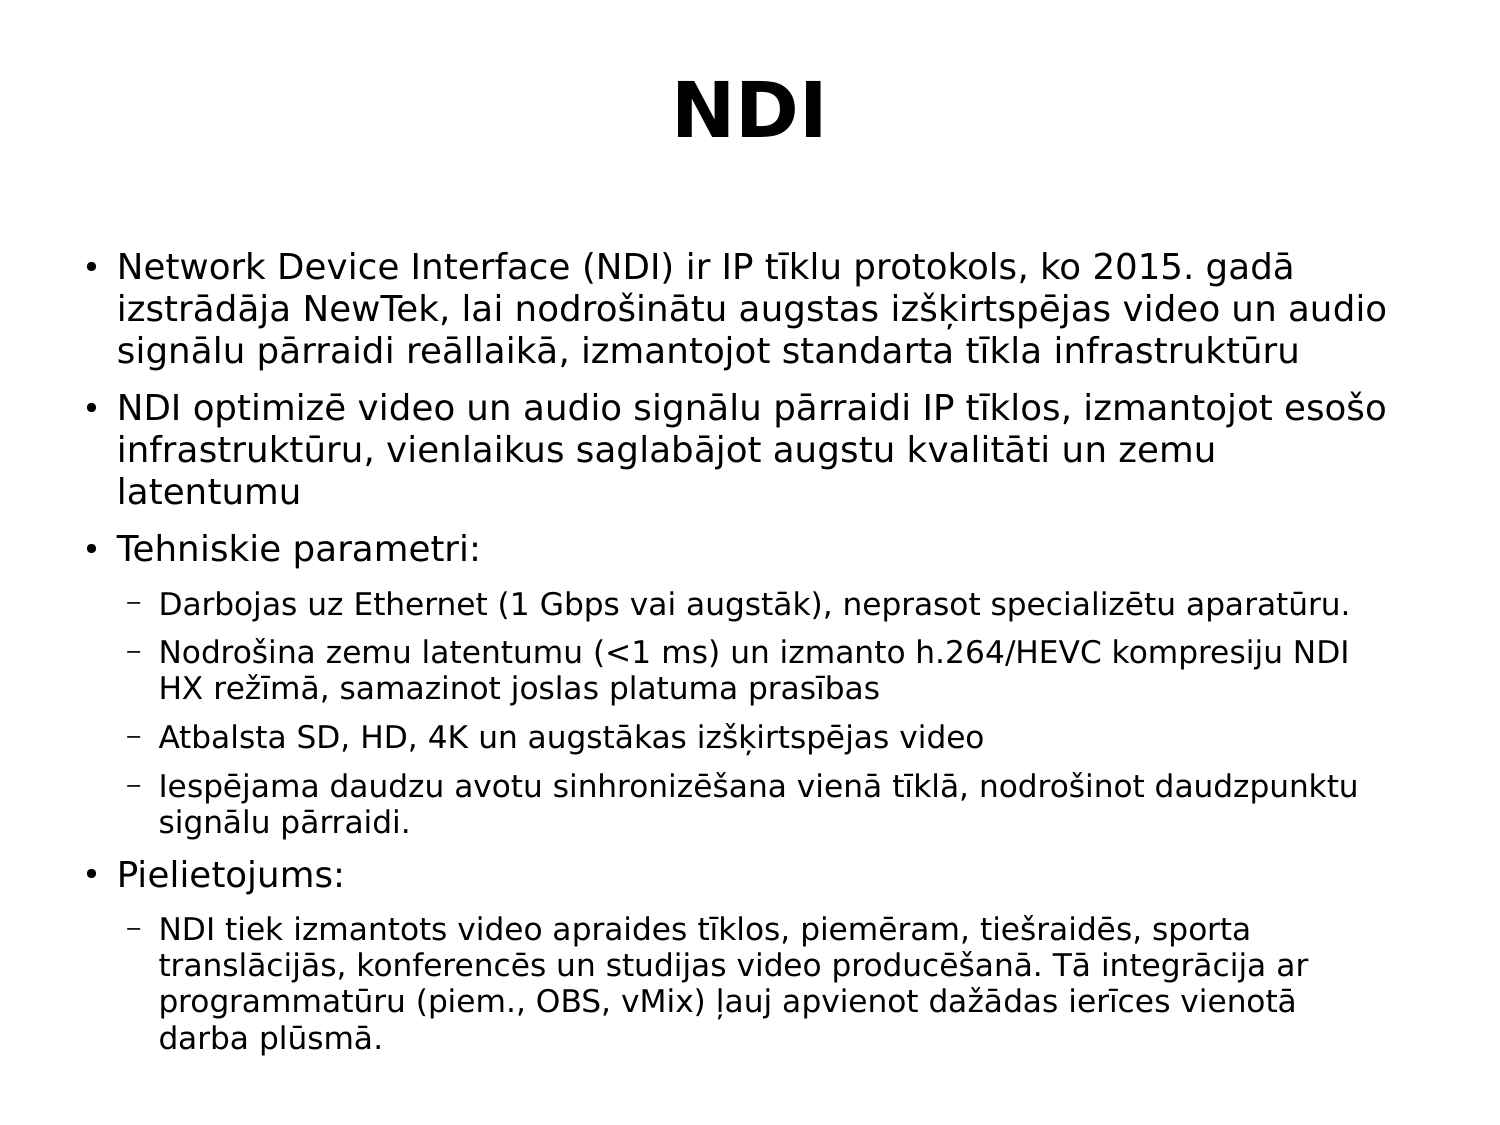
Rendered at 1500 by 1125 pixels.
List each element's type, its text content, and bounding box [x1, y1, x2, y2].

list Network Device Interface (NDI) ir IP tīklu protokols, ko 2015. gadā izstrādāja NewTek, lai nodrošinātu augstas izšķirtspējas video un audio signālu pārraidi reāllaikā, izmantojot standarta tīkla infrastruktūru NDI optimizē video un audio signālu pārraidi IP tīklos, izmantojot esošo infrastruktūru, vienlaikus saglabājot augstu kvalitāti un zemu latentumu Tehniskie parametri: Darbojas uz Ethernet (1 Gbps vai augstāk), neprasot specializētu aparatūru. Nodrošina zemu latentumu (<1 ms) un izmanto h.264/HEVC kompresiju NDI HX režīmā, samazinot joslas platuma prasības Atbalsta SD, HD, 4K un augstākas izšķirtspējas video Iespējama daudzu avotu sinhronizēšana vienā tīklā, nodrošinot daudzpunktu signālu pārraidi. Pielietojums: NDI tiek izmantots video apraides tīklos, piemēram, tiešraidēs, sporta translācijās, konferencēs un studijas video producēšanā. Tā integrācija ar programmatūru (piem., OBS, vMix) ļauj apvienot dažādas ierīces vienotā darba plūsmā. [75, 246, 1395, 1075]
title NDI [75, 44, 1425, 177]
